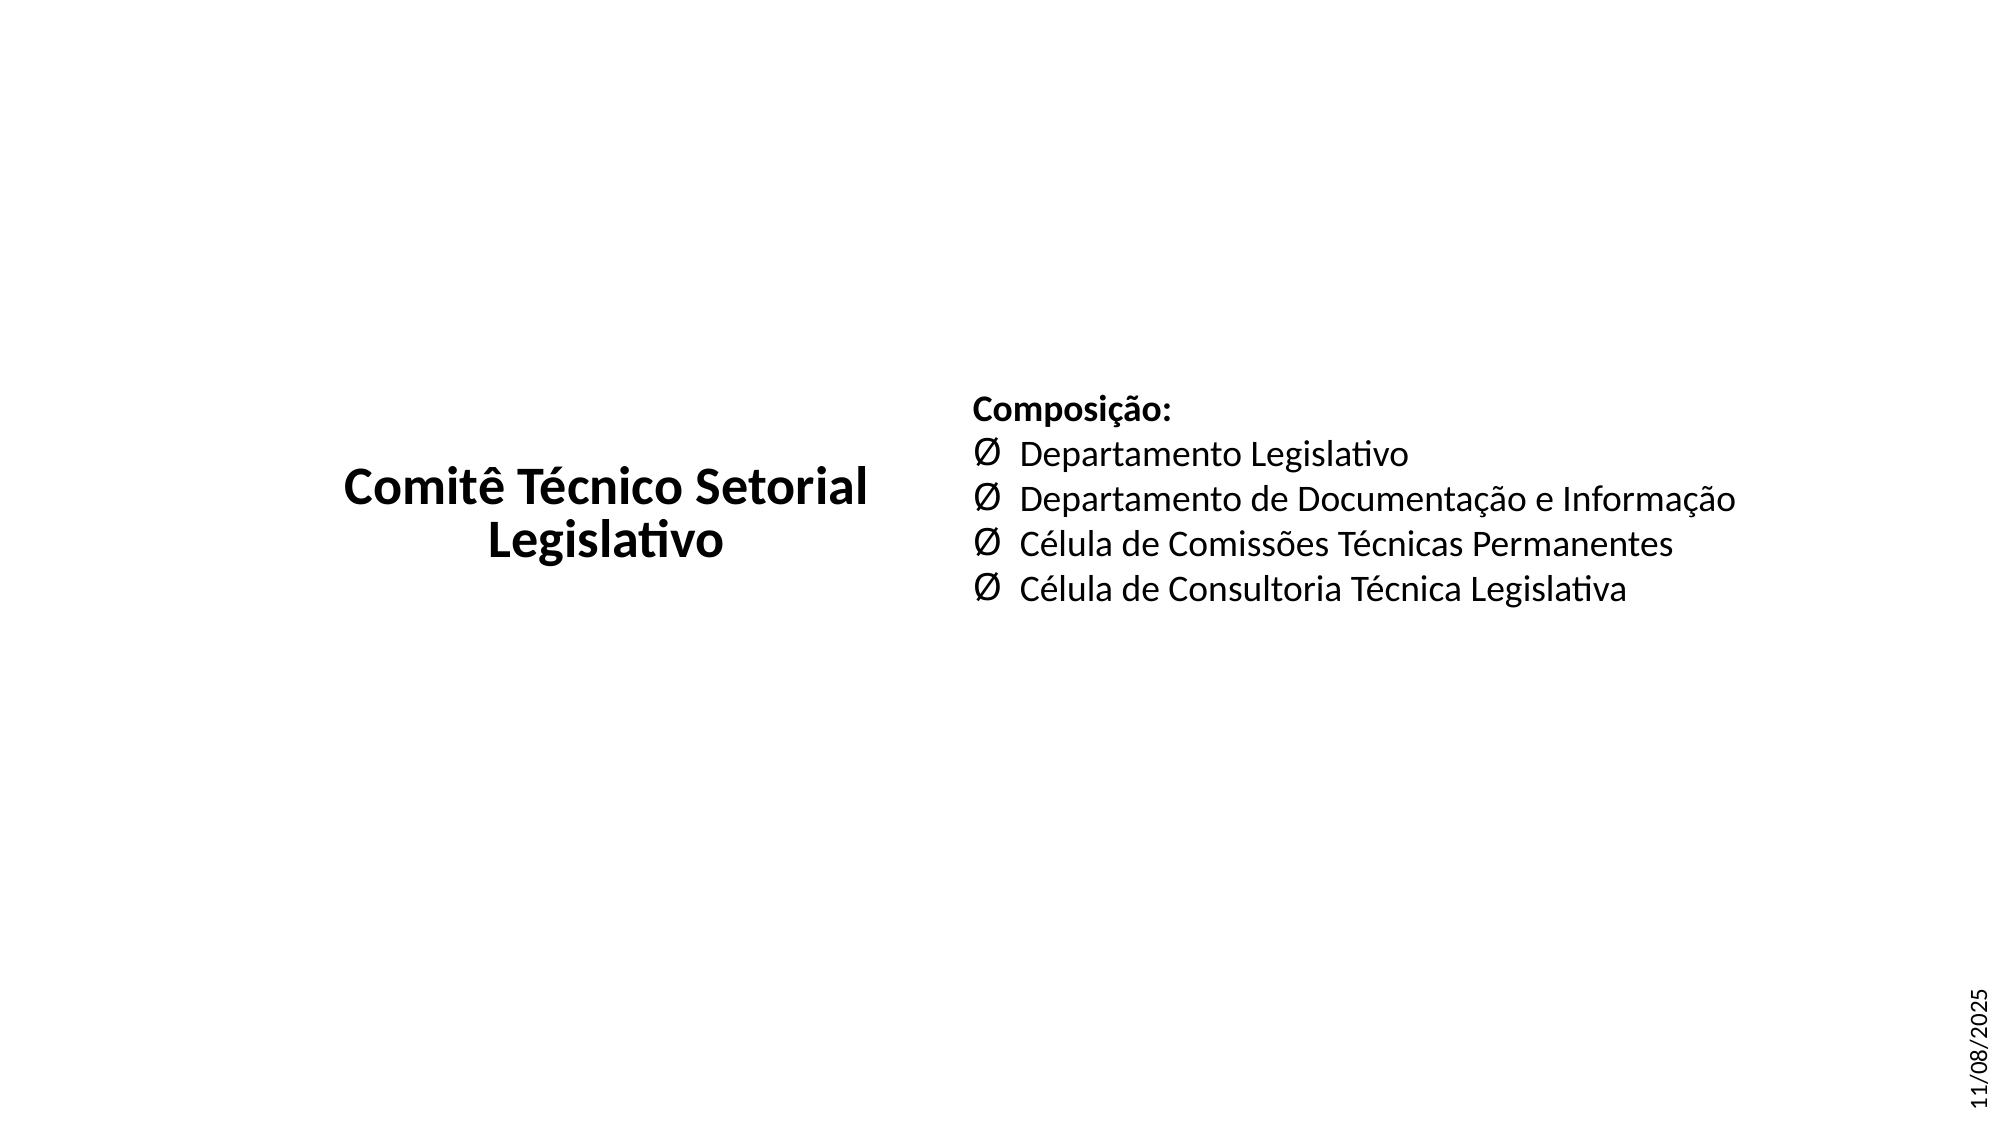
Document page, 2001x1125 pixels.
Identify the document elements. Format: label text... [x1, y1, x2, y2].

text_box 11/08/2025 [1954, 972, 2000, 1125]
list Comitê Técnico Setorial Legislativo [277, 455, 936, 585]
text_box Composição: Departamento Legislativo Departamento de Documentação e Informação Célula de Comissões Técnicas Permanentes Célula de Consultoria Técnica Legislativa [957, 376, 1932, 619]
